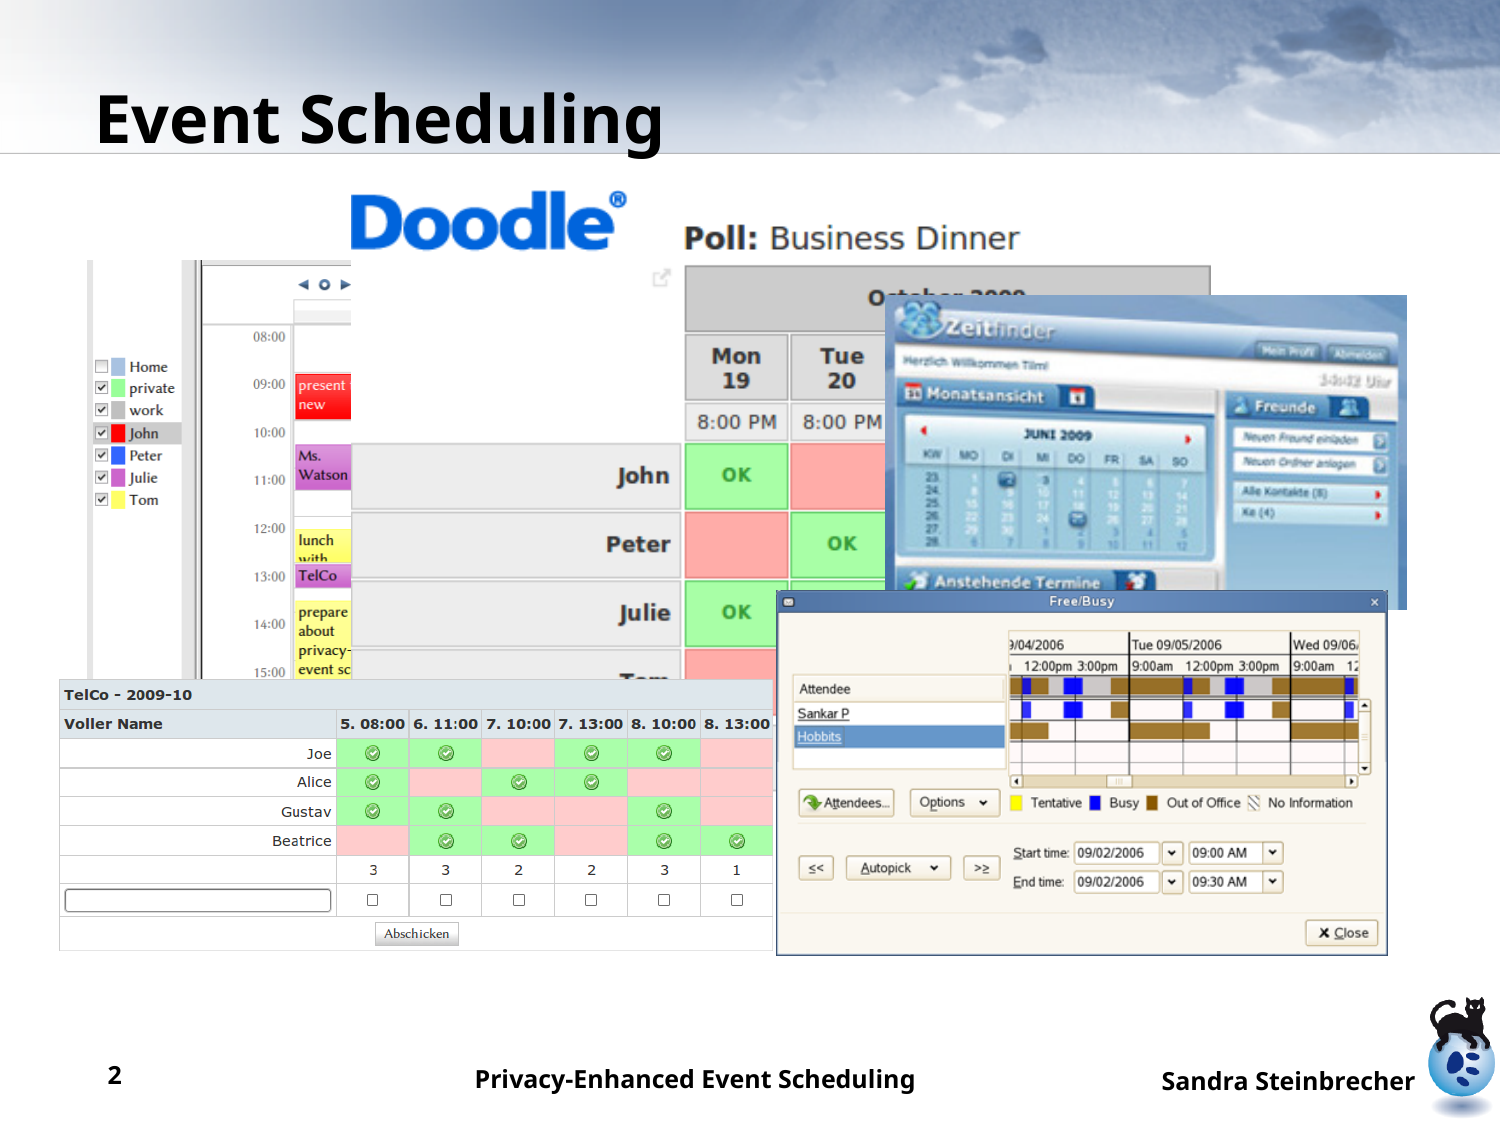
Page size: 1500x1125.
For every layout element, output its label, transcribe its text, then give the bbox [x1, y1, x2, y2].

picture [0, 0, 1500, 956]
title Event Scheduling [94, 57, 1388, 176]
picture [1437, 987, 1500, 1125]
